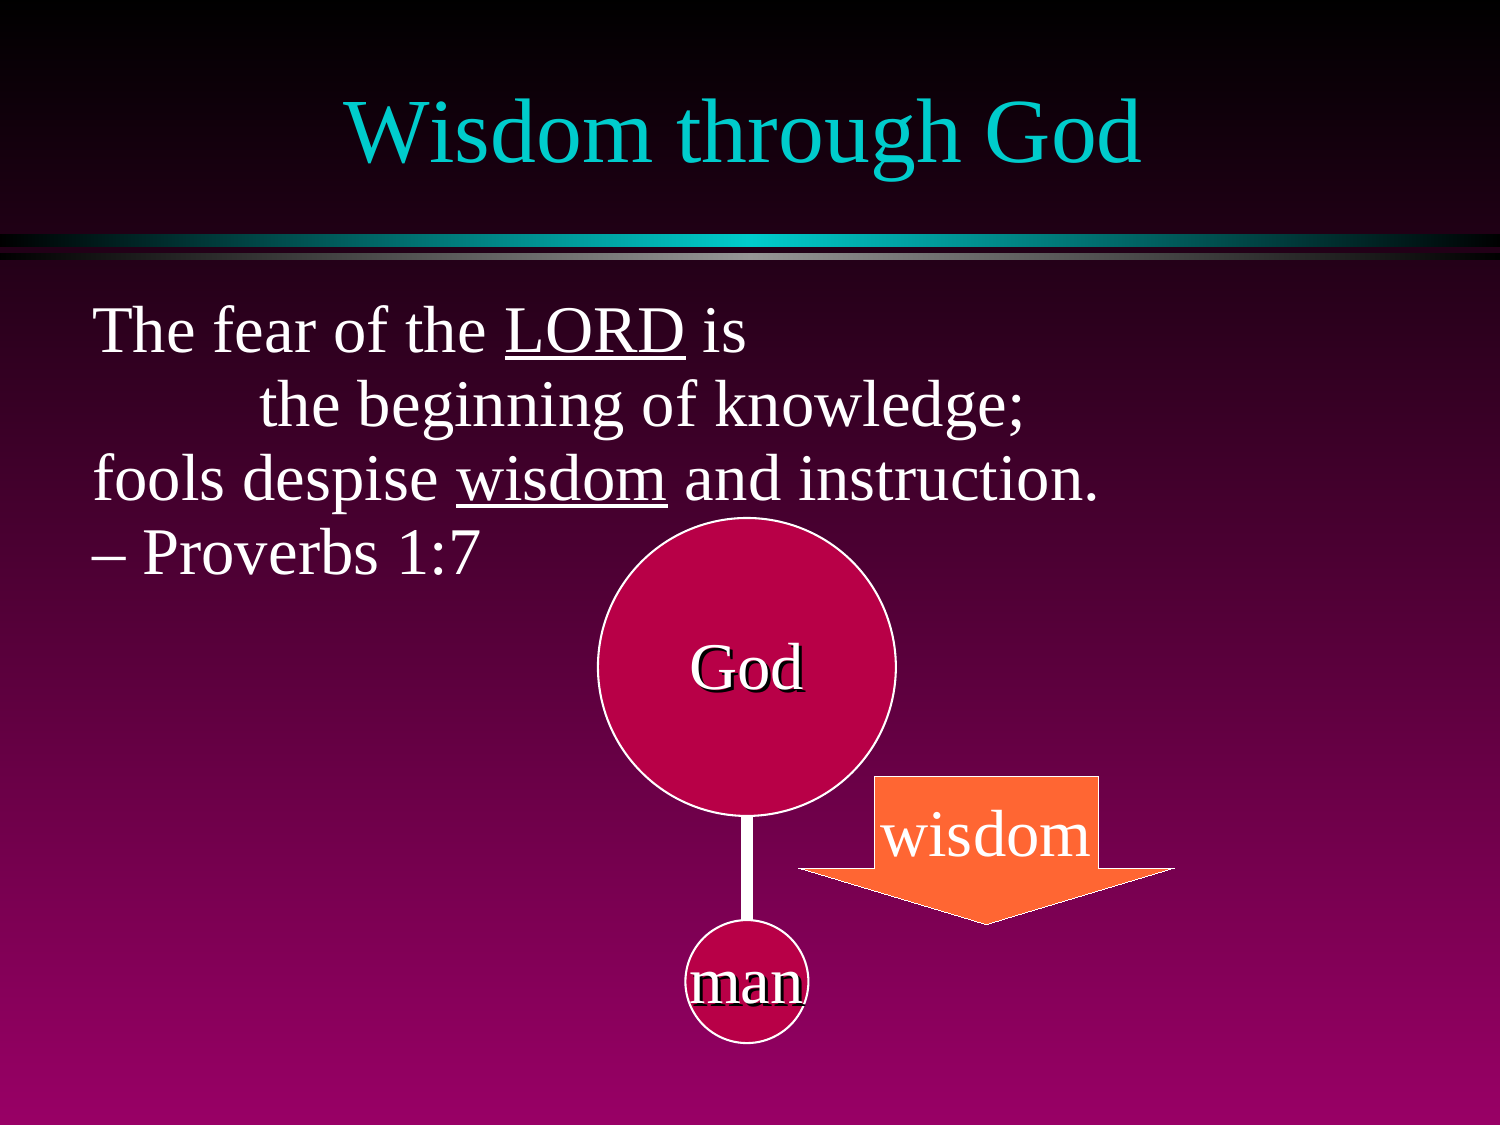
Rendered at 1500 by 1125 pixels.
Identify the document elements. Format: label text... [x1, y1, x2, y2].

text_box man [685, 920, 809, 1044]
title Wisdom through God [99, 37, 1388, 225]
text_box wisdom [798, 776, 1175, 925]
text_box God [597, 517, 896, 816]
text_box The fear of the LORD is the beginning of knowledge; fools despise wisdom and instruction. – Proverbs 1:7 [77, 285, 1335, 597]
